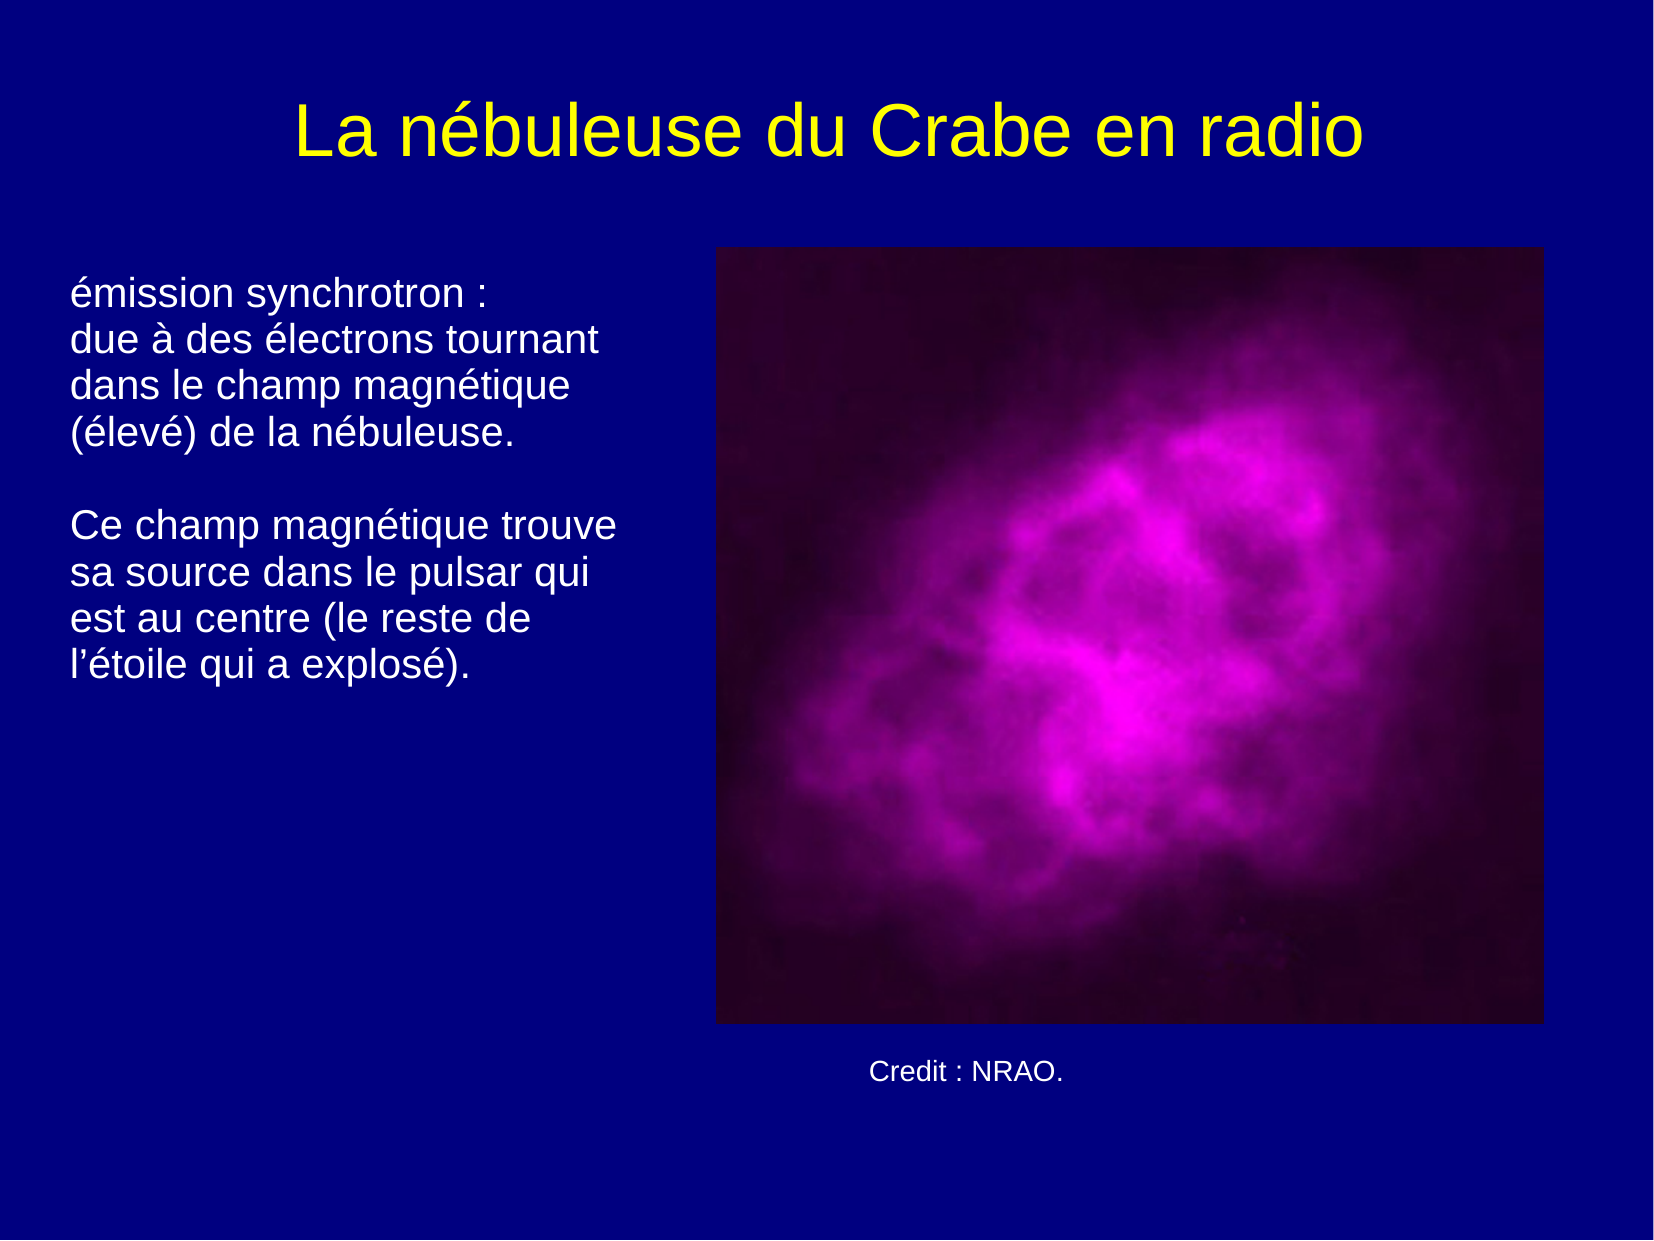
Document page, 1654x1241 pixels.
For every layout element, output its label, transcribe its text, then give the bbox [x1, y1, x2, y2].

text_box émission synchrotron : due à des électrons tournant dans le champ magnétique (élevé) de la nébuleuse. Ce champ magnétique trouve sa source dans le pulsar qui est au centre (le reste de l’étoile qui a explosé). [55, 261, 662, 742]
subtitle Credit : NRAO. [854, 1047, 1309, 1103]
picture [716, 247, 1544, 1024]
title La nébuleuse du Crabe en radio [137, 27, 1544, 235]
